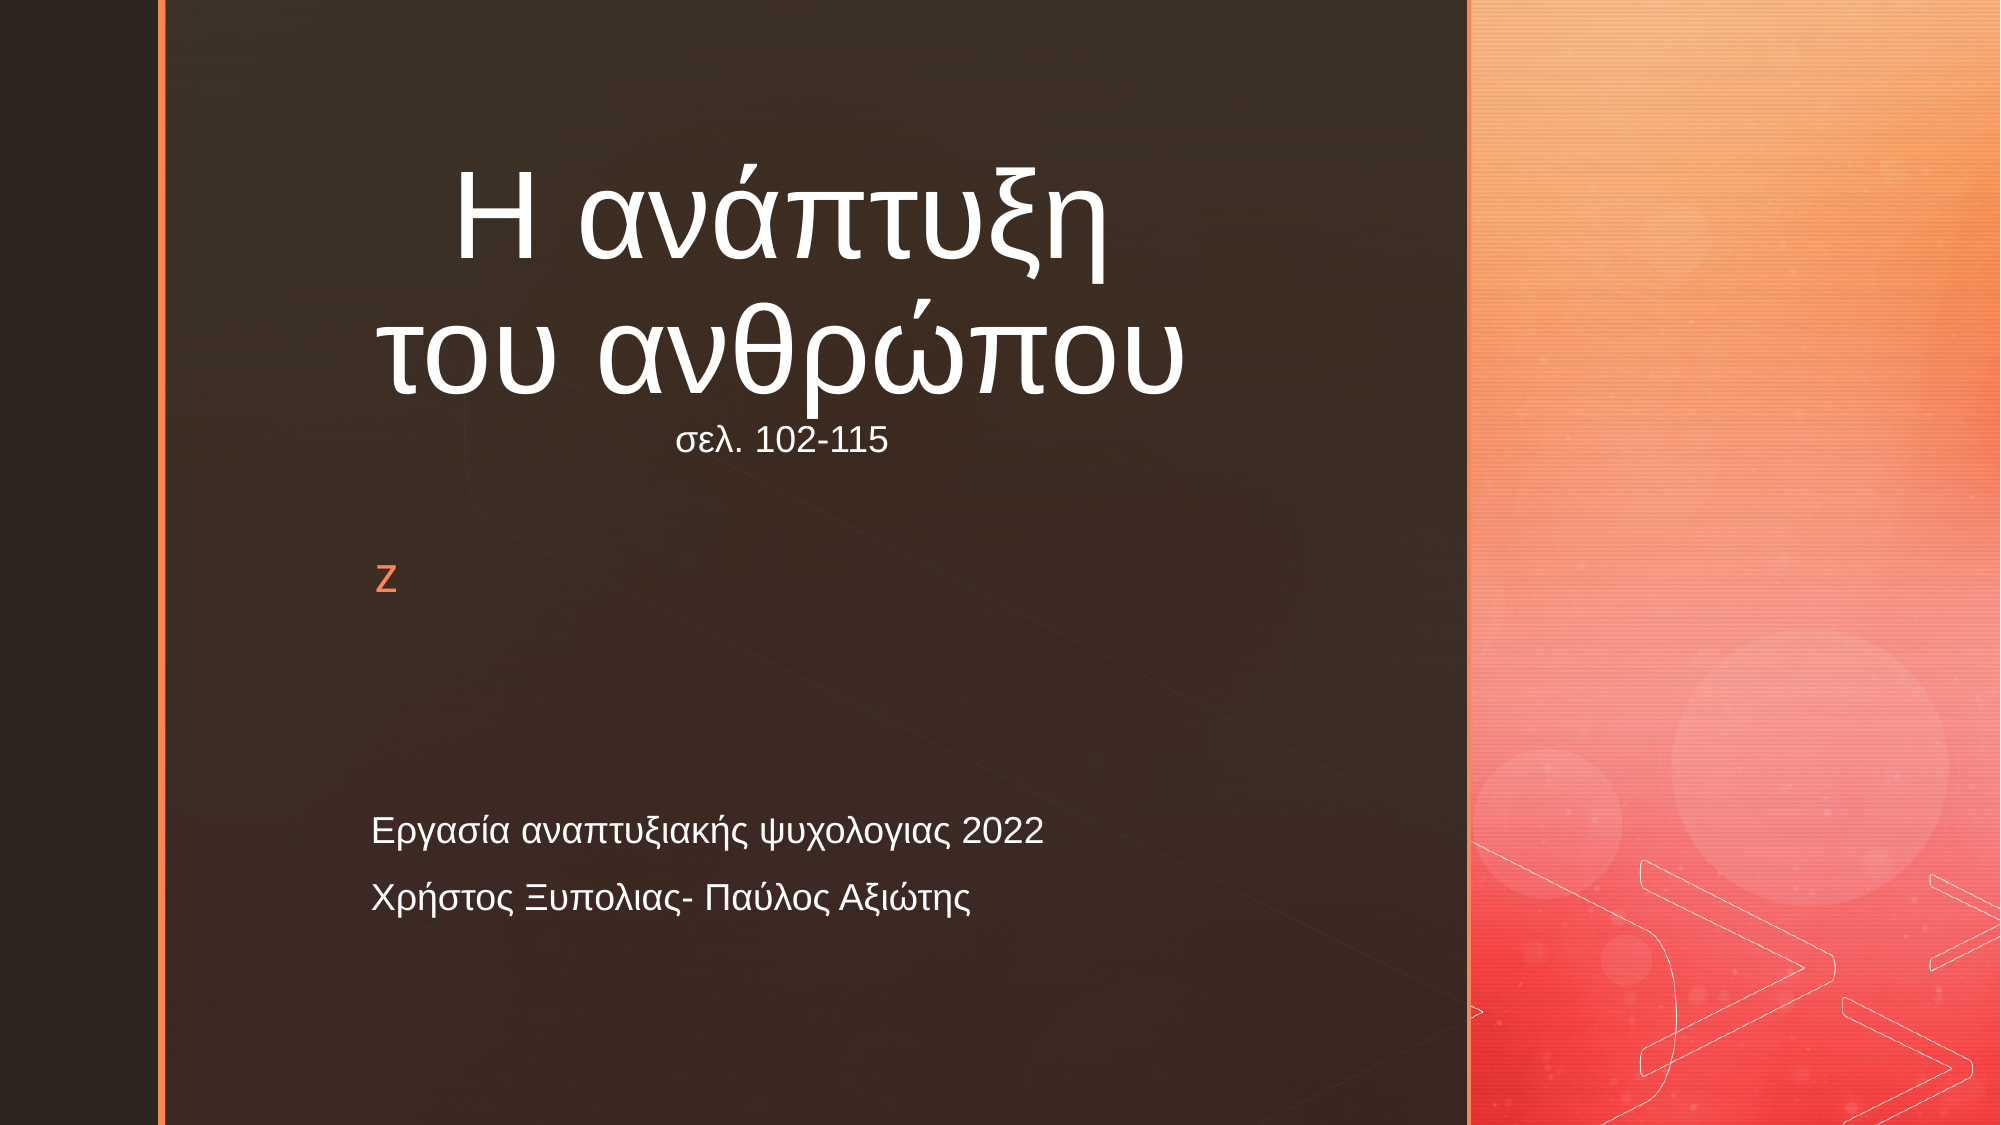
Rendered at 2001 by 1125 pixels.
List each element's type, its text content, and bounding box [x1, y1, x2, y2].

subtitle Εργασία αναπτυξιακής ψυχολογιας 2022 Χρήστος Ξυπολιας- Παύλος Αξιώτης [355, 734, 1235, 926]
title Η ανάπτυξη του ανθρώπου σελ. 102-115 [329, 143, 1235, 516]
